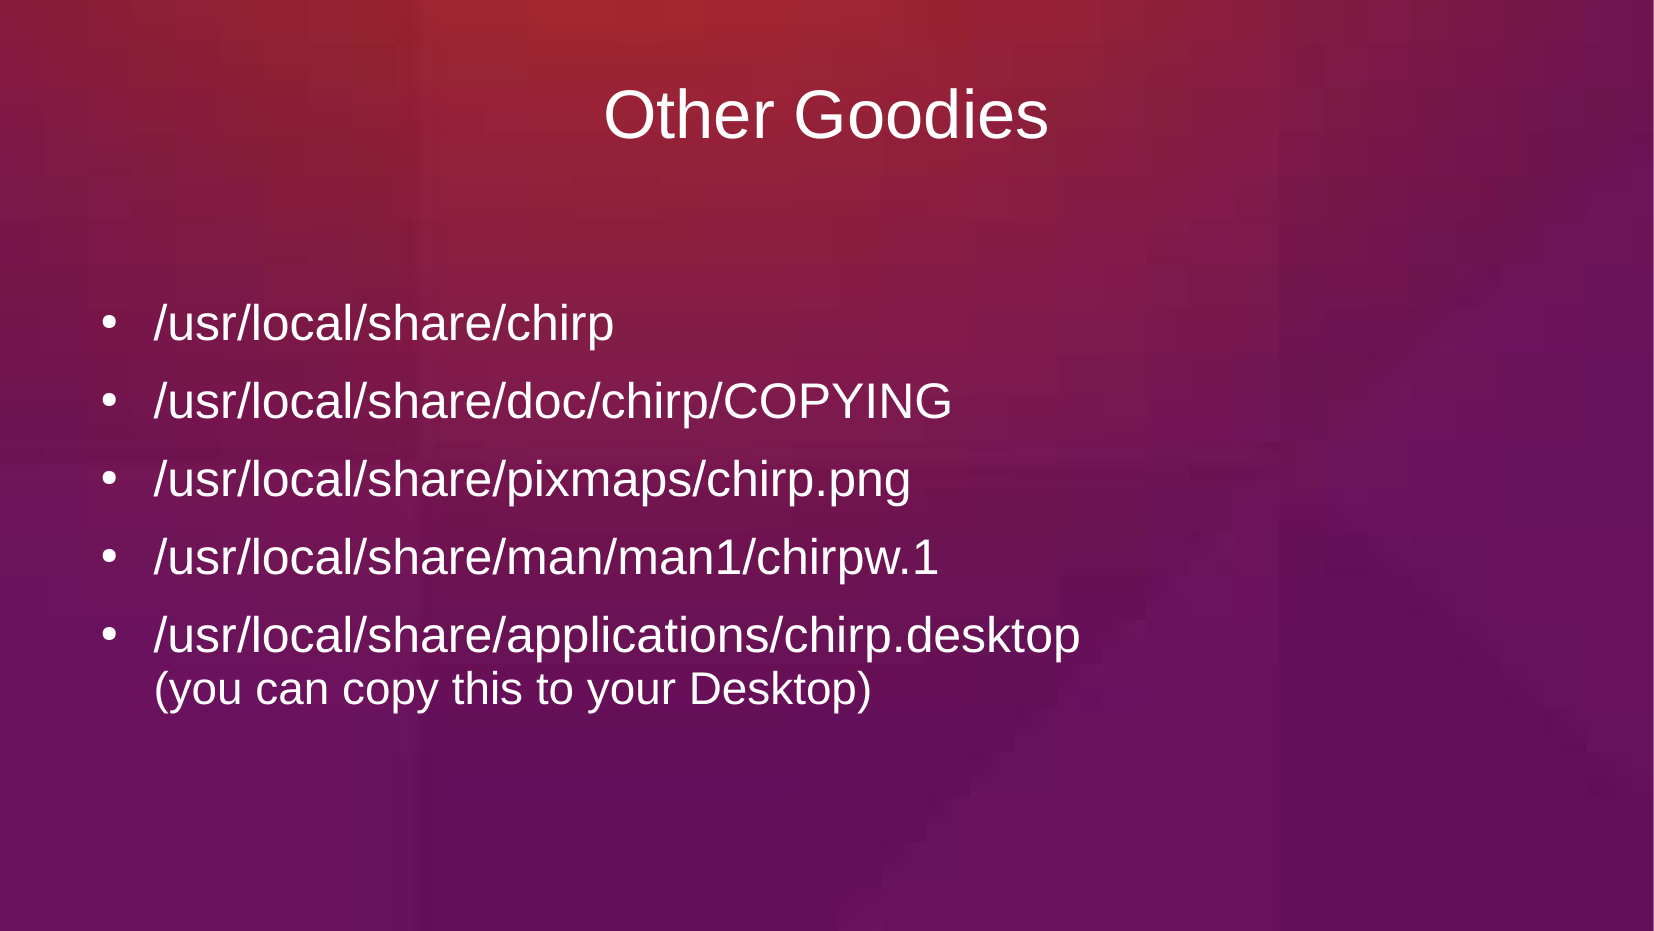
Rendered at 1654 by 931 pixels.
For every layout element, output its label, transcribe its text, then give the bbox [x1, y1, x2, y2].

picture [0, 0, 1654, 931]
list /usr/local/share/chirp /usr/local/share/doc/chirp/COPYING /usr/local/share/pixmaps/chirp.png /usr/local/share/man/man1/chirpw.1 /usr/local/share/applications/chirp.desktop (you can copy this to your Desktop) [82, 217, 1571, 758]
title Other Goodies [82, 37, 1571, 193]
